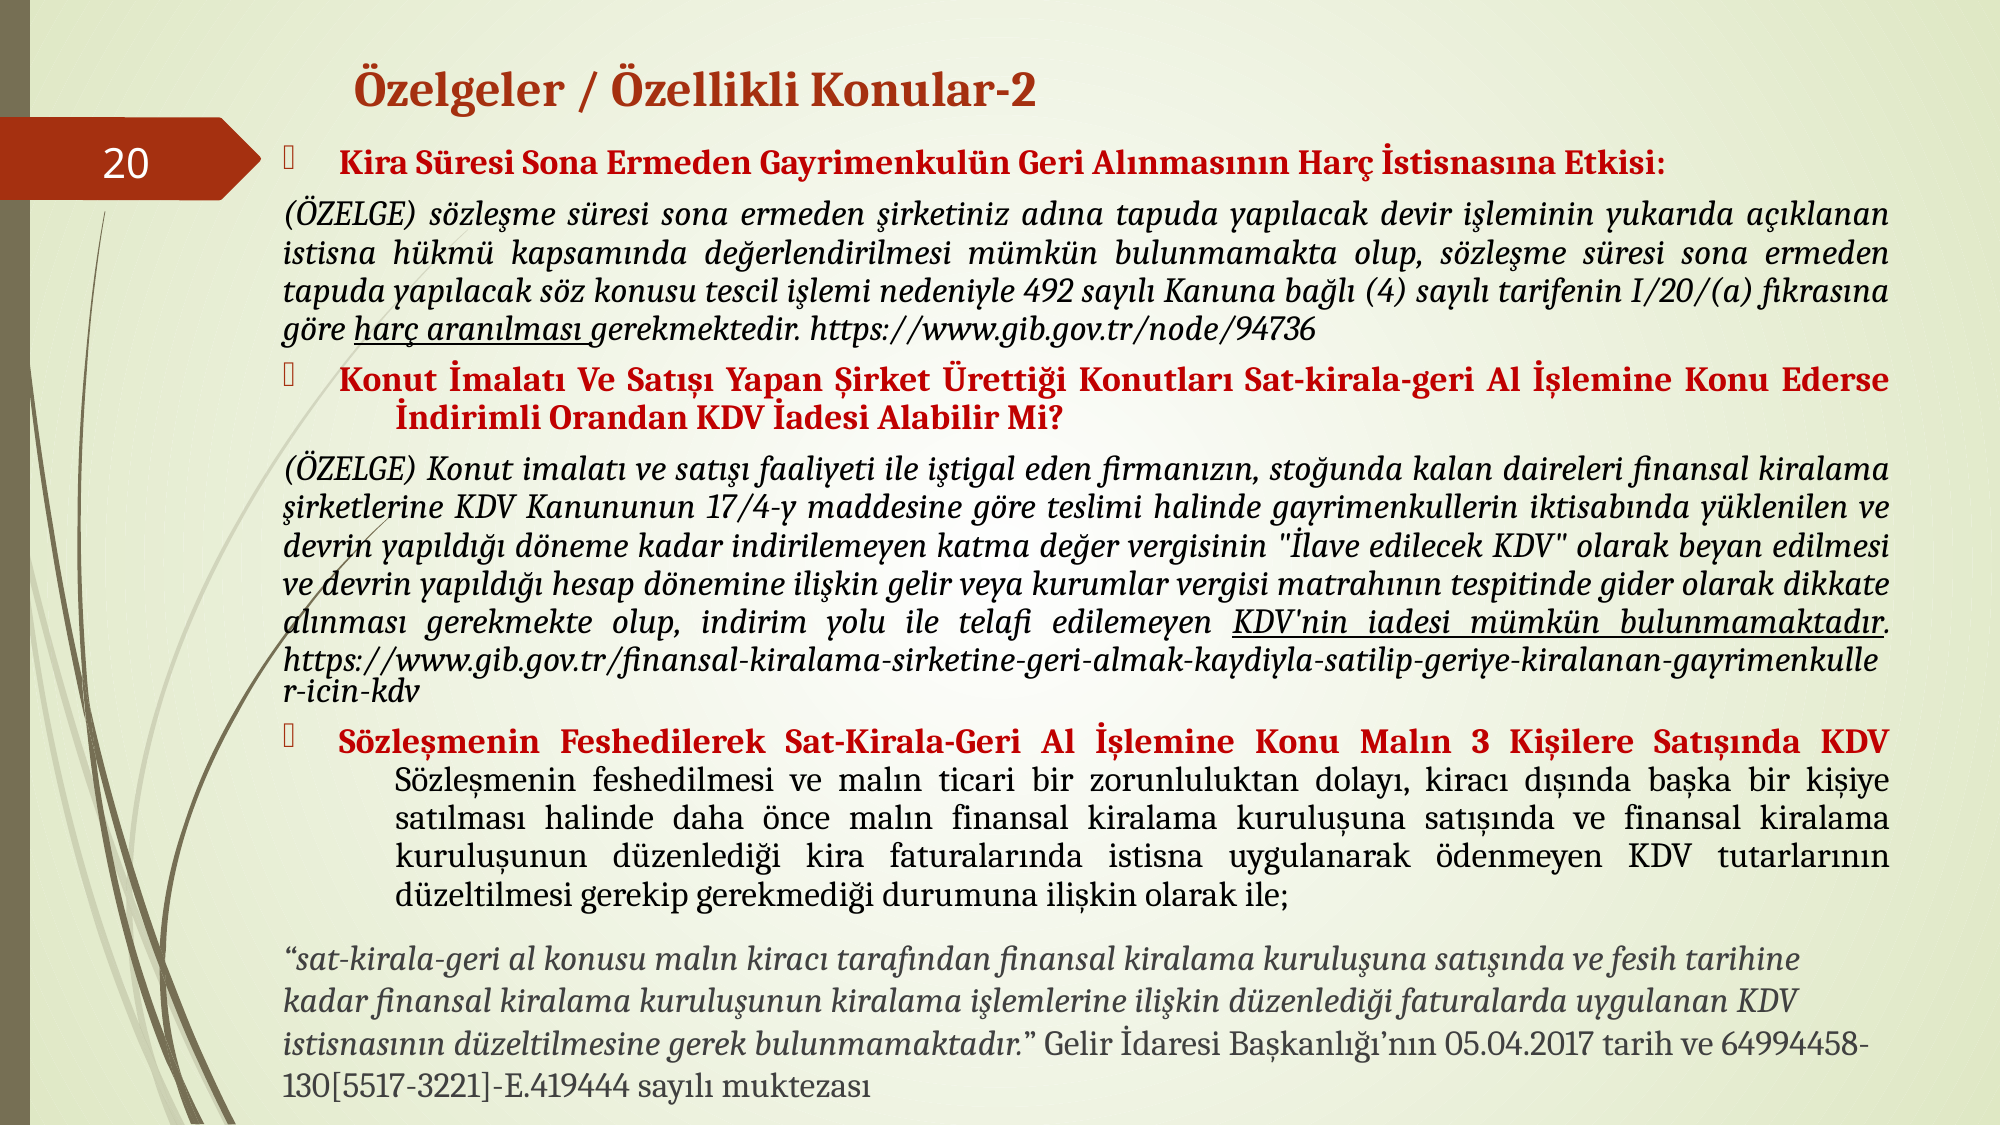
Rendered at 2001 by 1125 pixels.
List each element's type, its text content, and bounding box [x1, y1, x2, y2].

title Özelgeler / Özellikli Konular-2 [339, 49, 1924, 153]
text_box [87, 129, 216, 190]
list Kira Süresi Sona Ermeden Gayrimenkulün Geri Alınmasının Harç İstisnasına Etkisi: (ÖZELGE) sözleşme süresi sona ermeden şirketiniz adına tapuda yapılacak devir işleminin yukarıda açıklanan istisna hükmü kapsamında değerlendirilmesi mümkün bulunmamakta olup, sözleşme süresi sona ermeden tapuda yapılacak söz konusu tescil işlemi nedeniyle 492 sayılı Kanuna bağlı (4) sayılı tarifenin I/20/(a) fıkrasına göre harç aranılması gerekmektedir. https://www.gib.gov.tr/node/94736 Konut İmalatı Ve Satışı Yapan Şirket Ürettiği Konutları Sat-kirala-geri Al İşlemine Konu Ederse İndirimli Orandan KDV İadesi Alabilir Mi? (ÖZELGE) Konut imalatı ve satışı faaliyeti ile iştigal eden firmanızın, stoğunda kalan daireleri finansal kiralama şirketlerine KDV Kanununun 17/4-y maddesine göre teslimi halinde gayrimenkullerin iktisabında yüklenilen ve devrin yapıldığı döneme kadar indirilemeyen katma değer vergisinin "İlave edilecek KDV" olarak beyan edilmesi ve devrin yapıldığı hesap dönemine ilişkin gelir veya kurumlar vergisi matrahının tespitinde gider olarak dikkate alınması gerekmekte olup, indirim yolu ile telafi edilemeyen KDV'nin iadesi mümkün bulunmamaktadır. https://www.gib.gov.tr/finansal-kiralama-sirketine-geri-almak-kaydiyla-satilip-geriye-kiralanan-gayrimenkuller-icin-kdv Sözleşmenin Feshedilerek Sat-Kirala-Geri Al İşlemine Konu Malın 3 Kişilere Satışında KDV Sözleşmenin feshedilmesi ve malın ticari bir zorunluluktan dolayı, kiracı dışında başka bir kişiye satılması halinde daha önce malın finansal kiralama kuruluşuna satışında ve finansal kiralama kuruluşunun düzenlediği kira faturalarında istisna uygulanarak ödenmeyen KDV tutarlarının düzeltilmesi gerekip gerekmediği durumuna ilişkin olarak ile; “sat-kirala-geri al konusu malın kiracı tarafından finansal kiralama kuruluşuna satışında ve fesih tarihine kadar finansal kiralama kuruluşunun kiralama işlemlerine ilişkin düzenlediği faturalarda uygulanan KDV istisnasının düzeltilmesine gerek bulunmamaktadır.” Gelir İdaresi Başkanlığı’nın 05.04.2017 tarih ve 64994458-130[5517-3221]-E.419444 sayılı muktezası [267, 136, 1906, 1125]
